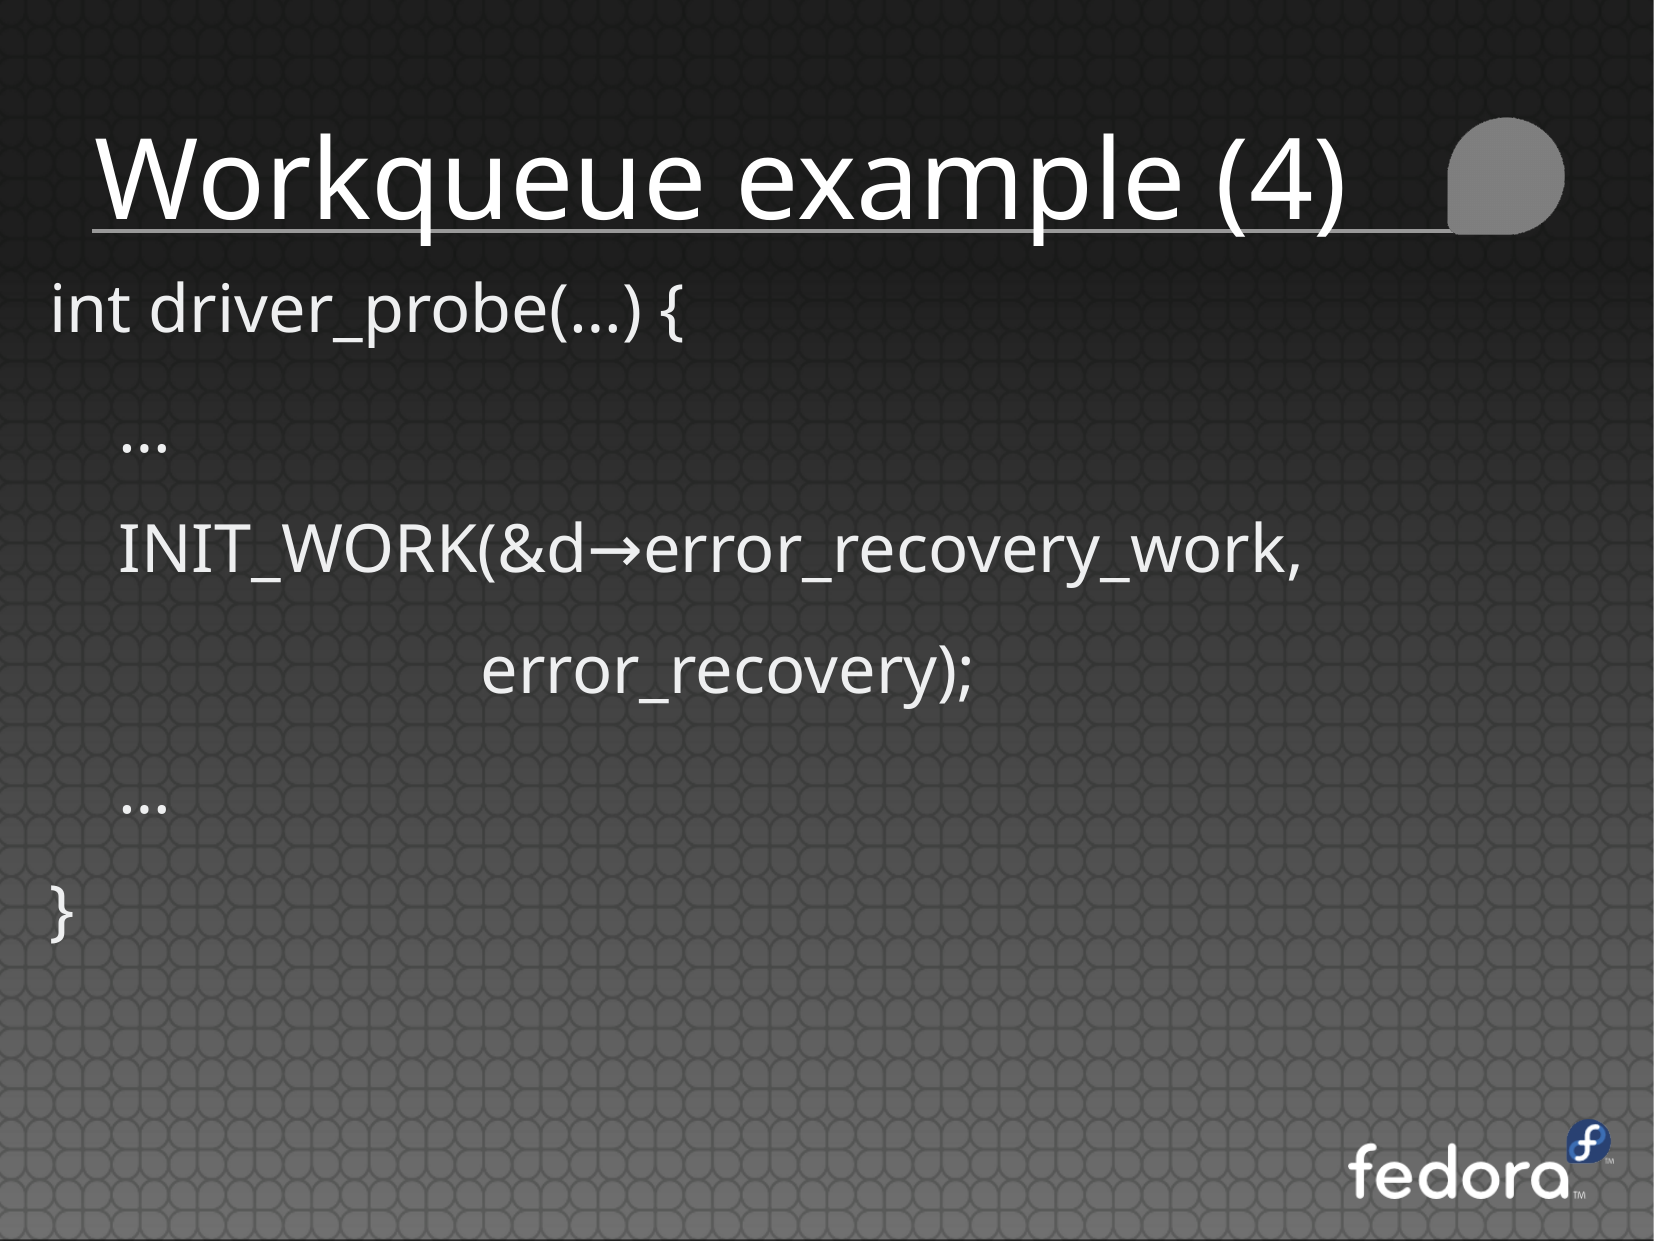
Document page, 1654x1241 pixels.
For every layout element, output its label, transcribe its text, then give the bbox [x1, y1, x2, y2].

list int driver_probe(…) { … INIT_WORK(&d→error_recovery_work, error_recovery); … } [49, 260, 1607, 1065]
title Workqueue example (4) [94, 100, 1426, 251]
picture [0, 0, 1654, 1241]
